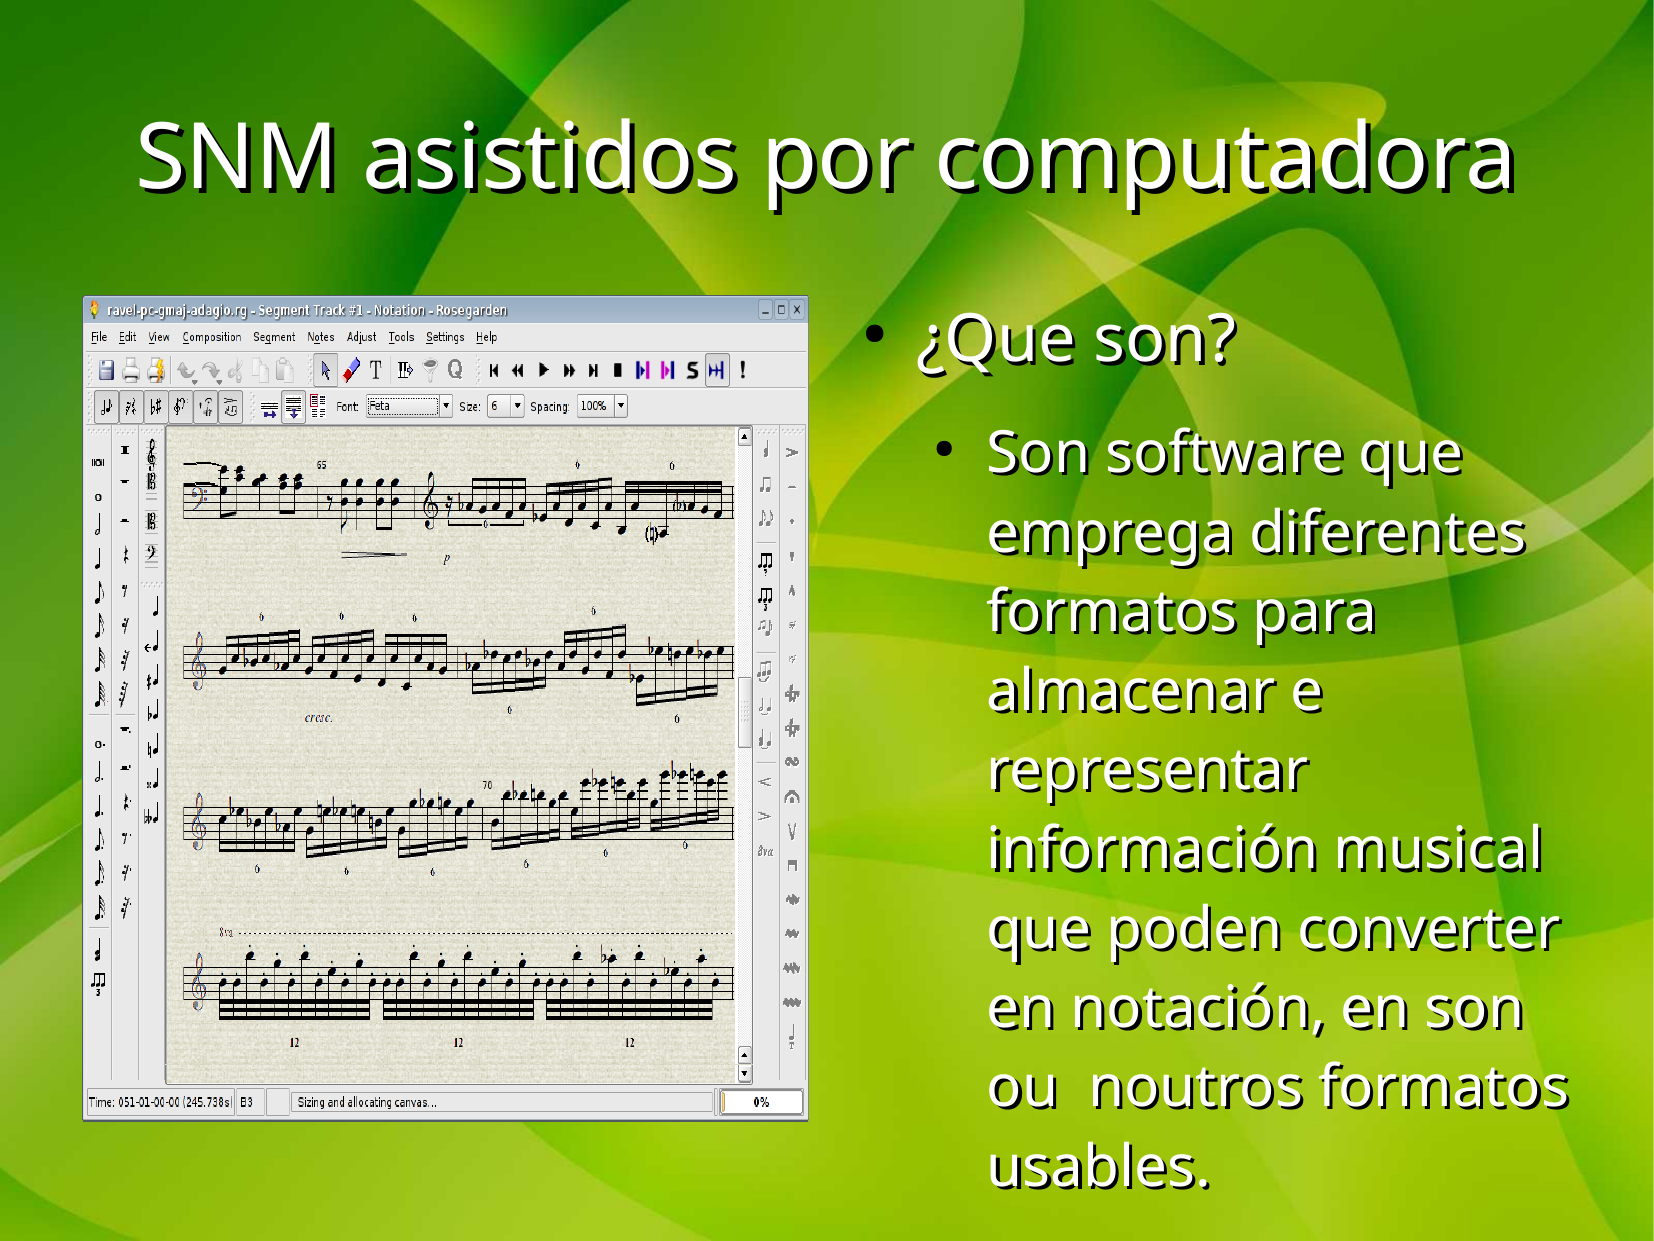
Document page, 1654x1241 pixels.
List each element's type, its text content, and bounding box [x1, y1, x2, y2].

picture [0, 0, 1654, 1241]
list ¿Que son? Son software que emprega diferentes formatos para almacenar e representar información musical que poden converter en notación, en son ou noutros formatos usables. [845, 290, 1572, 1143]
title SNM asistidos por computadora [82, 49, 1571, 257]
